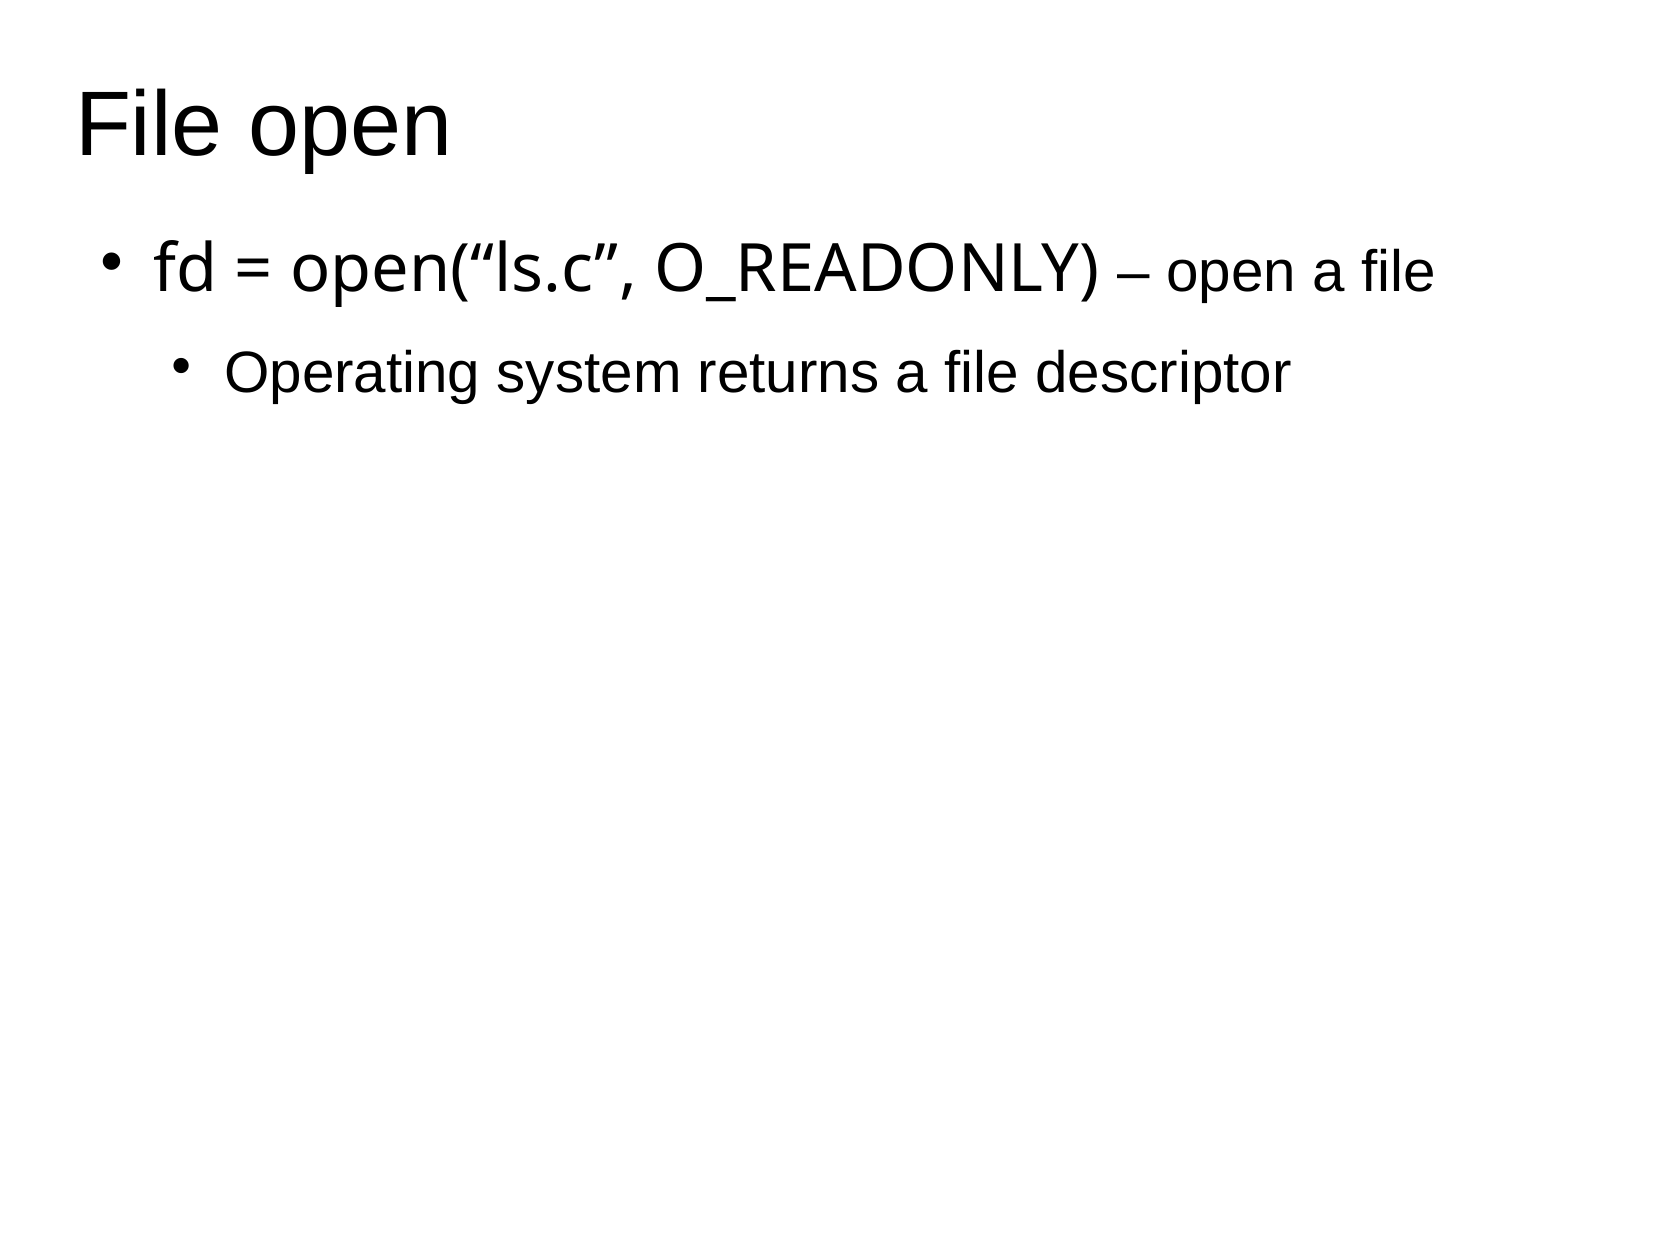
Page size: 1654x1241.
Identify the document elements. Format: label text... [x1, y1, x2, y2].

list fd = open(“ls.c”, O_READONLY) – open a file Operating system returns a file descriptor [82, 225, 1571, 1163]
title File open [75, 49, 1538, 188]
